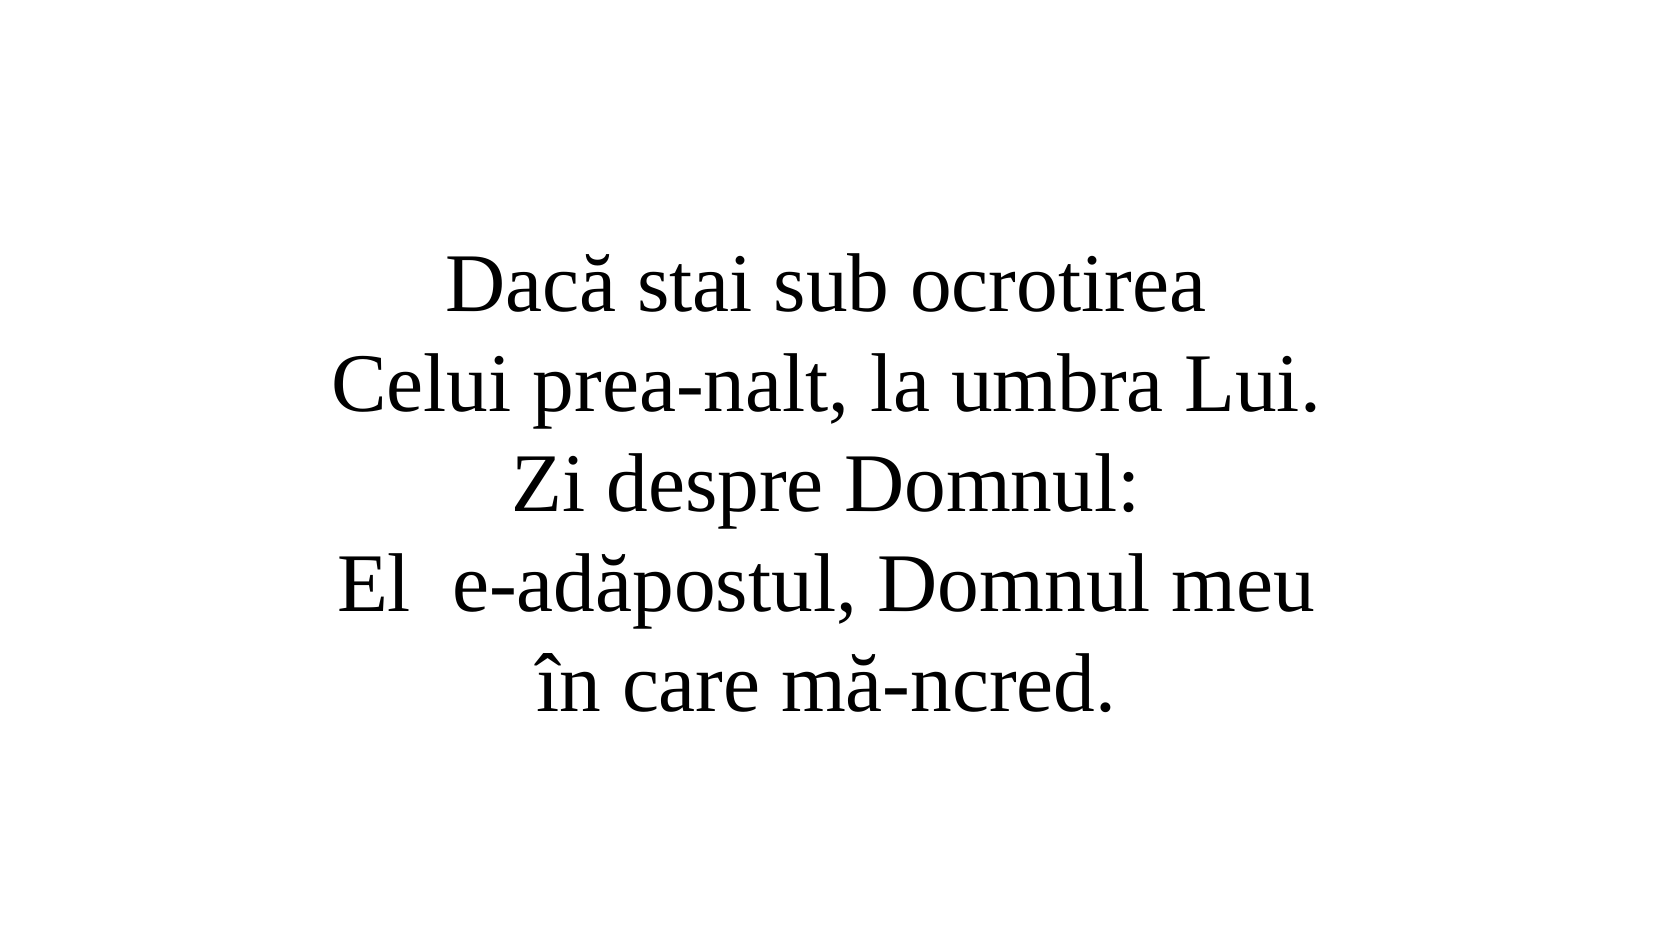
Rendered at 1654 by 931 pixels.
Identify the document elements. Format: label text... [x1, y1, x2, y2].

subtitle Dacă stai sub ocrotirea Celui prea-nalt, la umbra Lui. Zi despre Domnul: El e-adăpostul, Domnul meu în care mă-ncred. [0, 220, 1654, 719]
